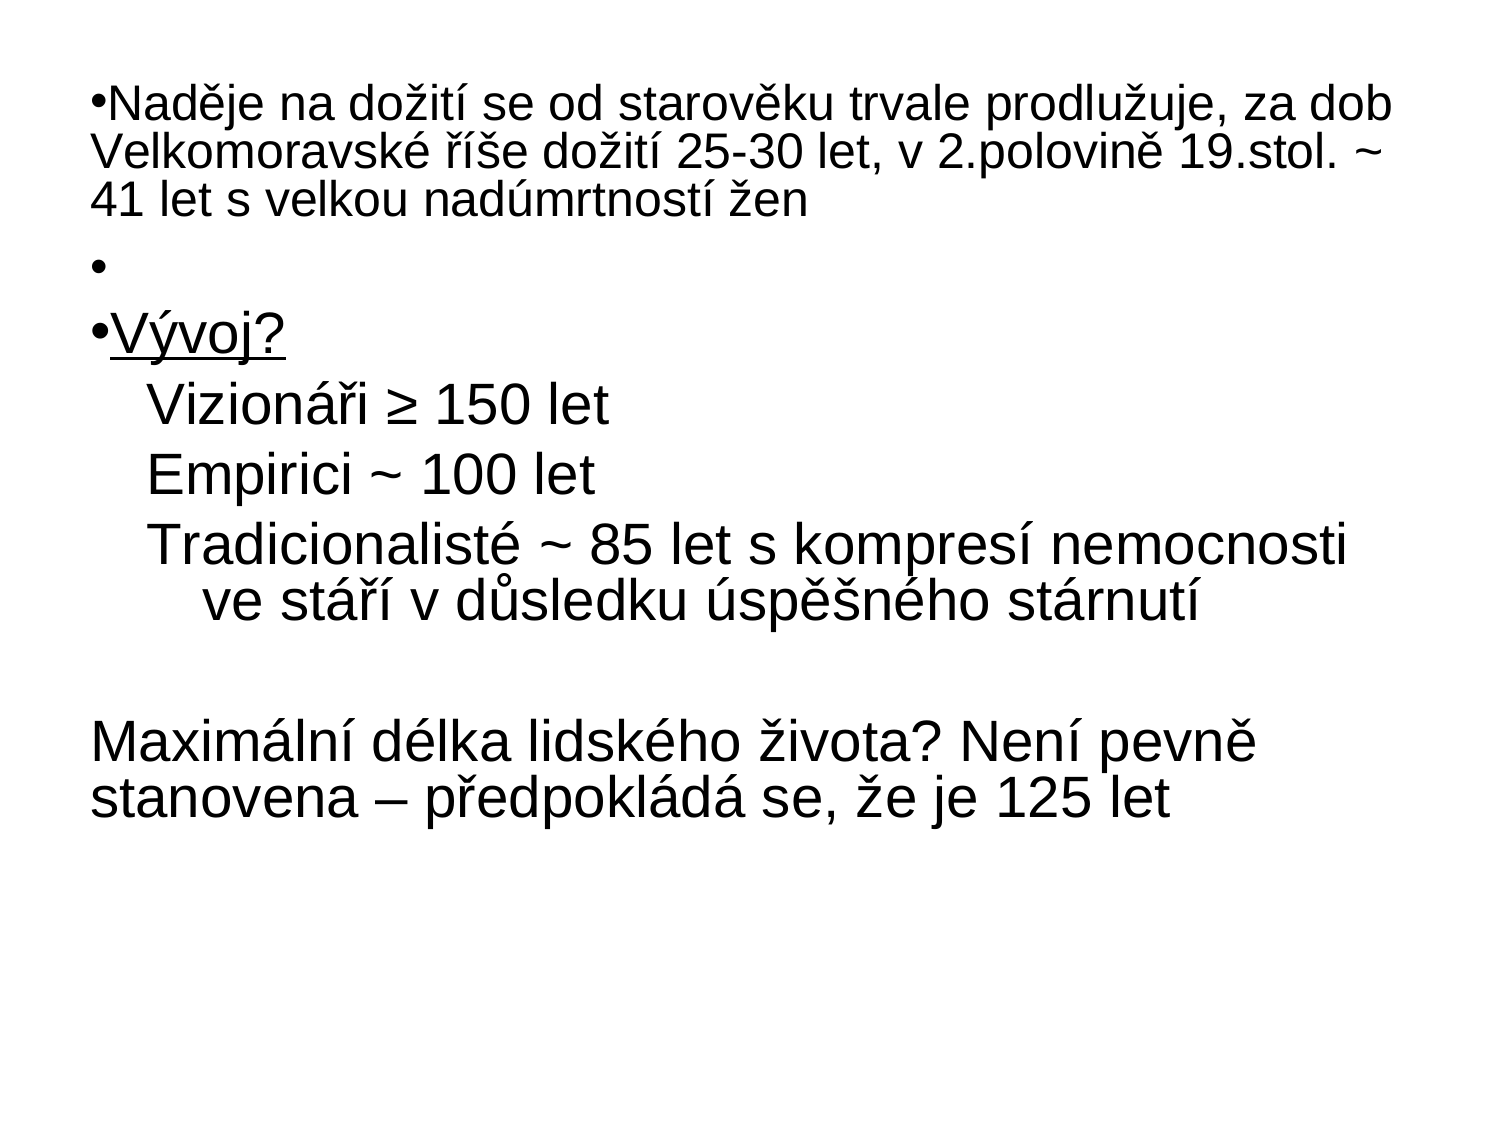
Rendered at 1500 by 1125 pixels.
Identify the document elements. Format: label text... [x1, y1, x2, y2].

list Naděje na dožití se od starověku trvale prodlužuje, za dob Velkomoravské říše dožití 25-30 let, v 2.polovině 19.stol. ~ 41 let s velkou nadúmrtností žen Vývoj? Vizionáři ≥ 150 let Empirici ~ 100 let Tradicionalisté ~ 85 let s kompresí nemocnosti ve stáří v důsledku úspěšného stárnutí Maximální délka lidského života? Není pevně stanovena – předpokládá se, že je 125 let [75, 75, 1426, 1030]
